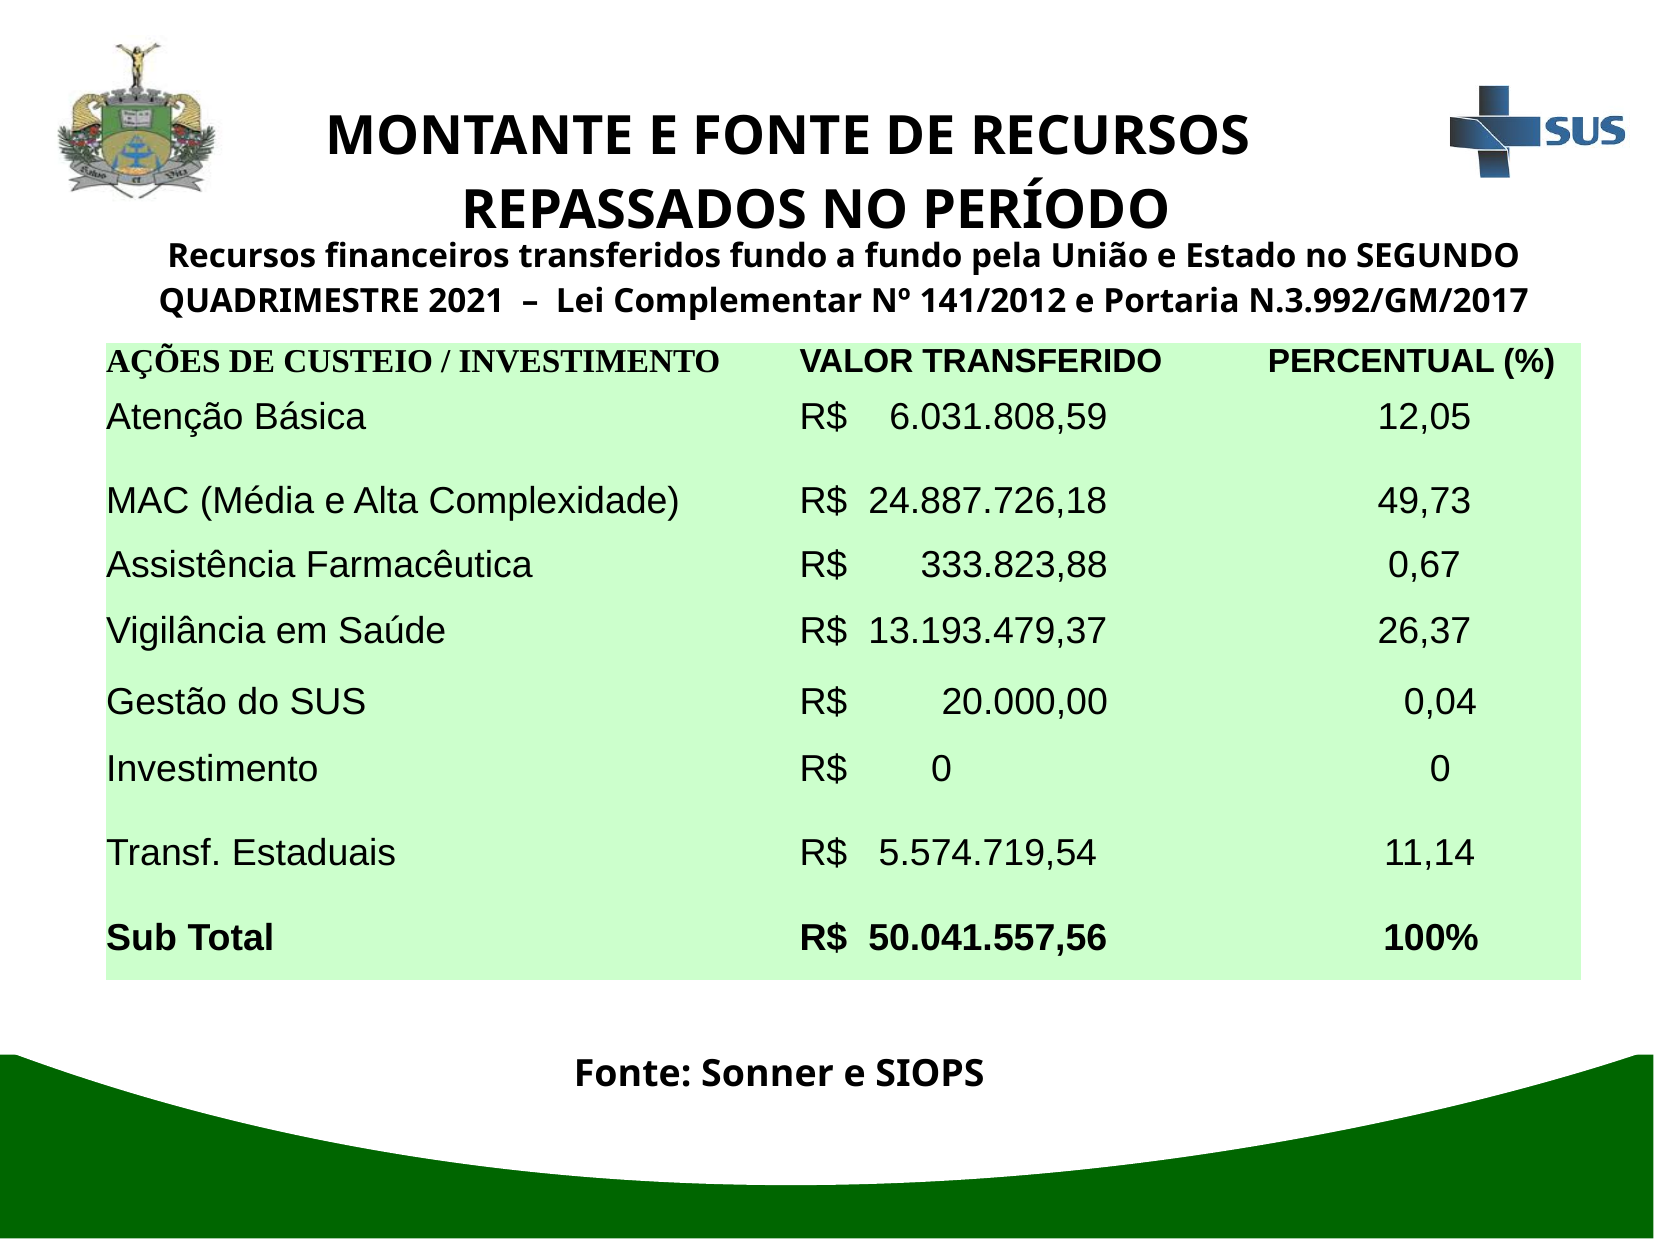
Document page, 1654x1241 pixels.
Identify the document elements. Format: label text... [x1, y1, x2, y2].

text_box Fonte: Sonner e SIOPS [531, 1039, 1028, 1101]
table_cell R$ 50.041.557,56 [799, 917, 1268, 980]
table_header VALOR TRANSFERIDO [799, 343, 1268, 395]
table_cell 100% [1268, 917, 1581, 980]
table_cell 0 [1268, 747, 1581, 831]
table_cell Investimento [106, 747, 799, 831]
table_cell 49,73 [1268, 479, 1581, 544]
text_box Recursos financeiros transferidos fundo a fundo pela União e Estado no SEGUNDO QUADRIMESTRE 2021 – Lei Complementar Nº 141/2012 e Portaria N.3.992/GM/2017 [94, 224, 1595, 331]
table_cell Vigilância em Saúde [106, 609, 799, 680]
table_cell 11,14 [1268, 831, 1581, 917]
table_cell R$ 13.193.479,37 [799, 609, 1268, 680]
table_cell R$ 20.000,00 [799, 680, 1268, 747]
table_cell R$ 5.574.719,54 [799, 831, 1268, 917]
table_cell 0,04 [1268, 680, 1581, 747]
picture [47, 35, 225, 213]
picture [1449, 85, 1630, 178]
table_cell R$ 0 [799, 747, 1268, 831]
text_box MONTANTE E FONTE DE RECURSOS REPASSADOS NO PERÍODO [262, 88, 1371, 224]
table_header AÇÕES DE CUSTEIO / INVESTIMENTO [106, 343, 799, 395]
table_cell Gestão do SUS [106, 680, 799, 747]
table_cell Transf. Estaduais [106, 831, 799, 917]
table_cell 26,37 [1268, 609, 1581, 680]
table_cell MAC (Média e Alta Complexidade) [106, 479, 799, 544]
table_cell Atenção Básica [106, 395, 799, 479]
text_box [0, 1048, 1654, 1239]
table_cell R$ 6.031.808,59 [799, 395, 1268, 479]
table_header PERCENTUAL (%) [1268, 343, 1581, 395]
table_cell R$ 24.887.726,18 [799, 479, 1268, 544]
text_box [11, 159, 1583, 1012]
table_cell Assistência Farmacêutica [106, 544, 799, 609]
table_cell 12,05 [1268, 395, 1581, 479]
table_cell R$ 333.823,88 [799, 544, 1268, 609]
table_cell 0,67 [1268, 544, 1581, 609]
table_cell Sub Total [106, 917, 799, 980]
